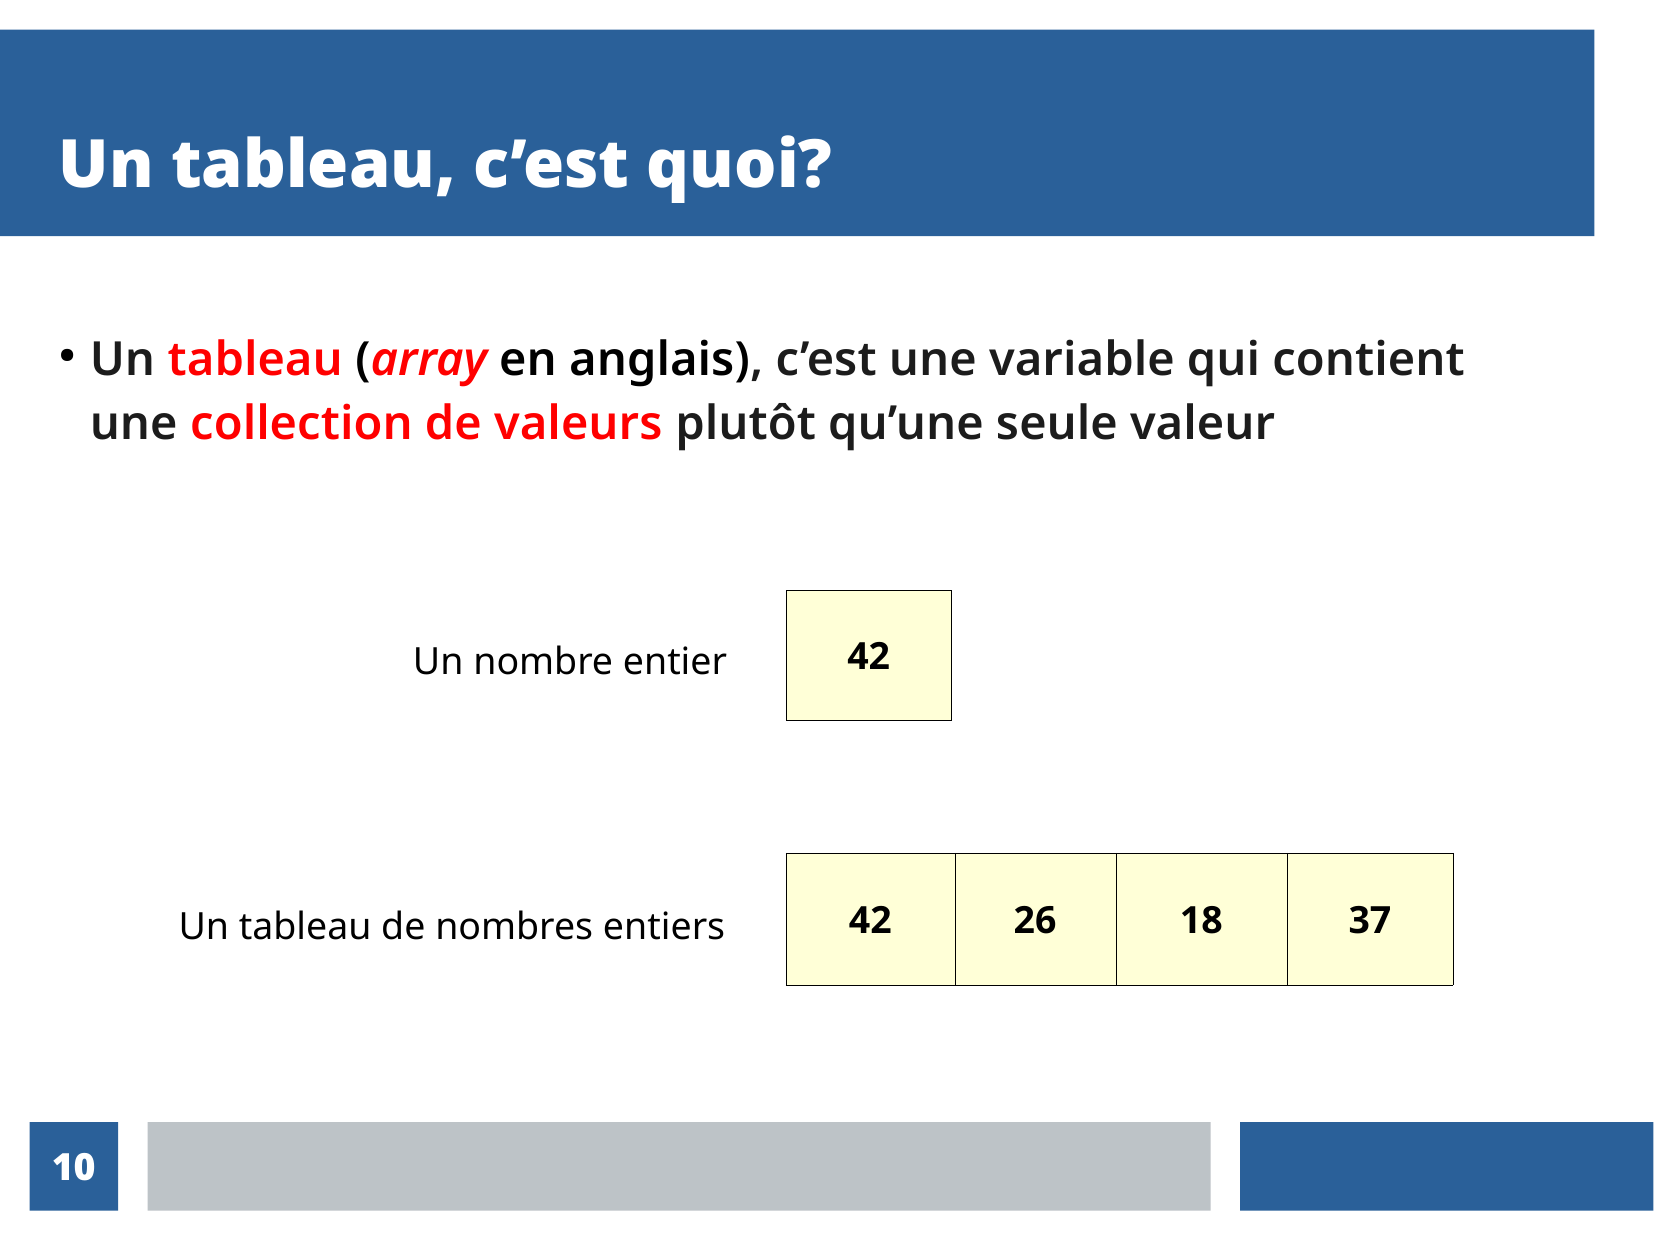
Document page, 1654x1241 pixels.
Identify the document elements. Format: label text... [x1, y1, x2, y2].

table_header 37 [1288, 854, 1453, 985]
text_box 42 [786, 590, 952, 721]
table_header 18 [1117, 854, 1287, 985]
text_box Un tableau de nombres entiers [136, 891, 768, 953]
text_box Un nombre entier [372, 626, 768, 686]
list Un tableau (array en anglais), c’est une variable qui contient une collection de valeurs plutôt qu’une seule valeur [59, 324, 1565, 497]
title Un tableau, c’est quoi? [59, 59, 1595, 207]
table_header 42 [787, 854, 955, 985]
table_header 26 [956, 854, 1116, 985]
